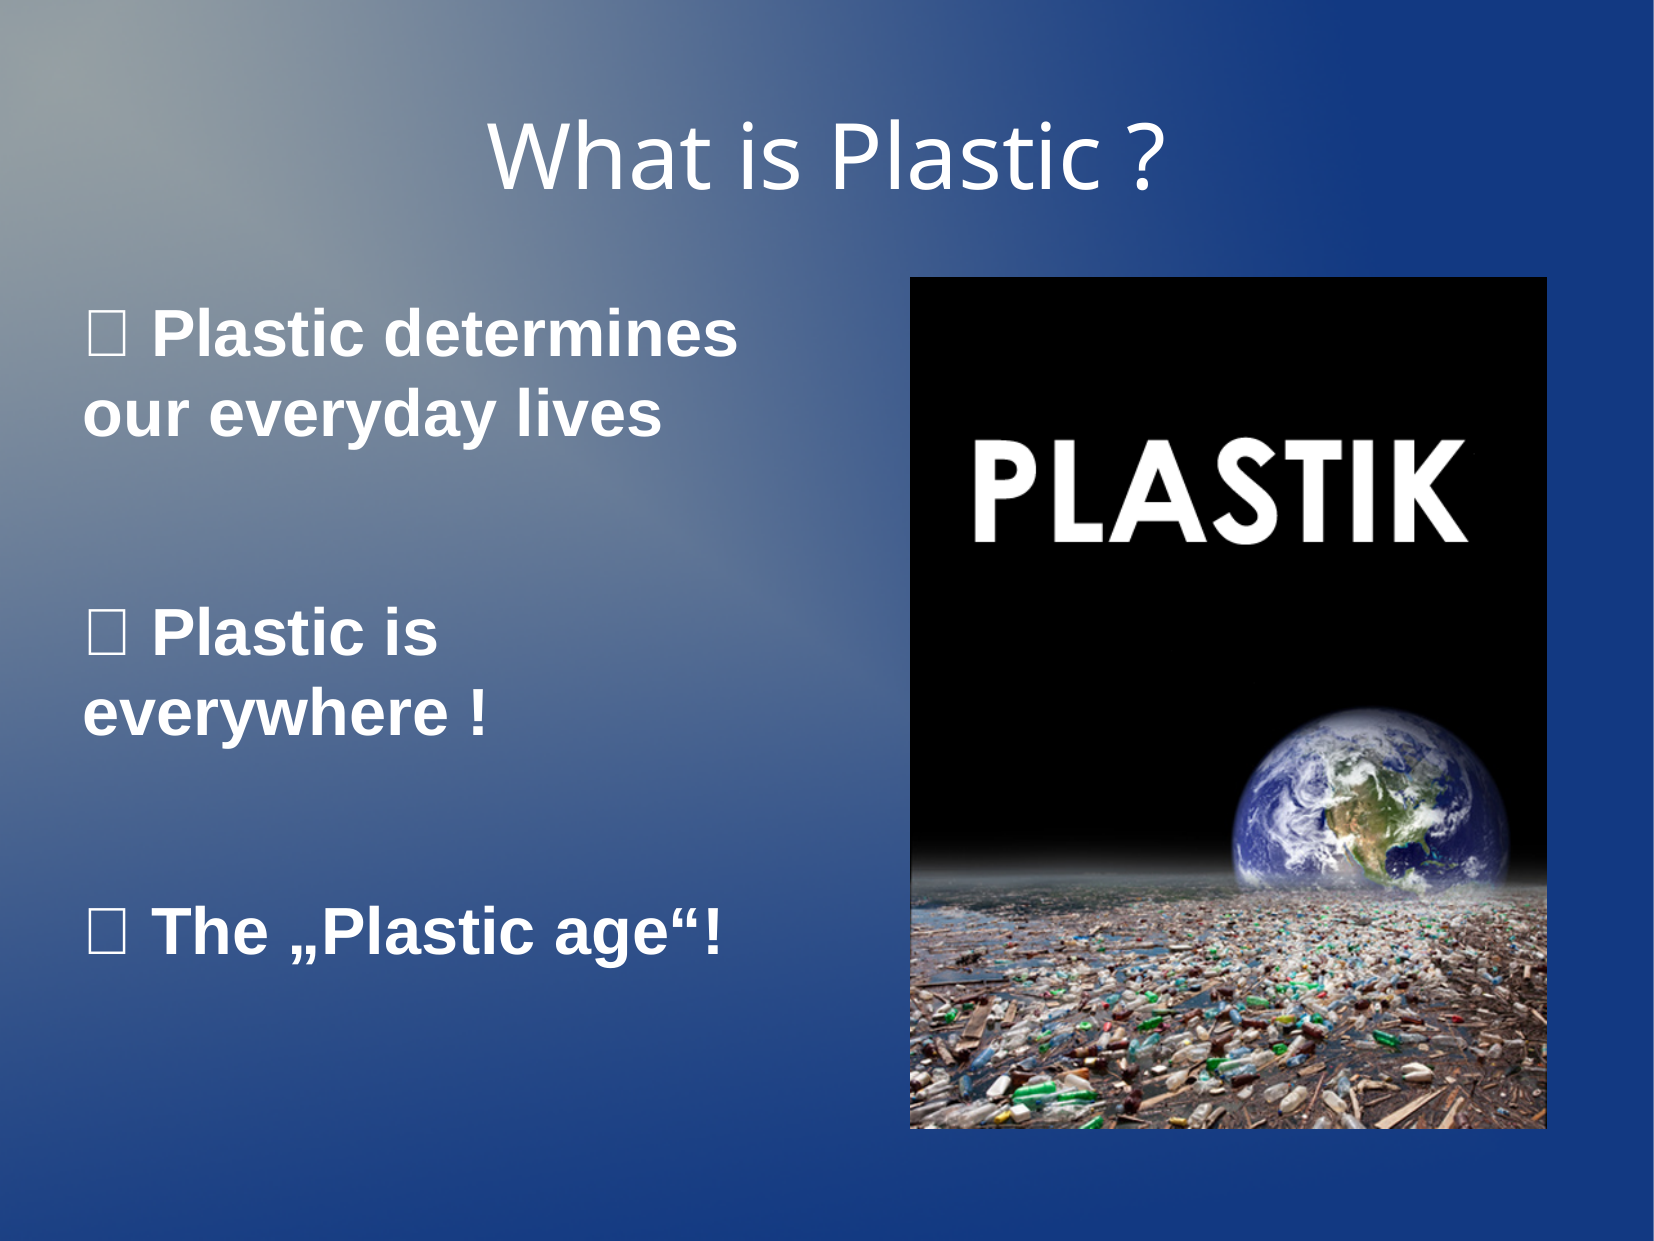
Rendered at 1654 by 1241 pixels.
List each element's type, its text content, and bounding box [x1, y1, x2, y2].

picture [0, 0, 1654, 1241]
list  Plastic determines our everyday lives  Plastic is everywhere !  The „Plastic age“! [82, 290, 809, 968]
title What is Plastic ? [82, 97, 1571, 208]
